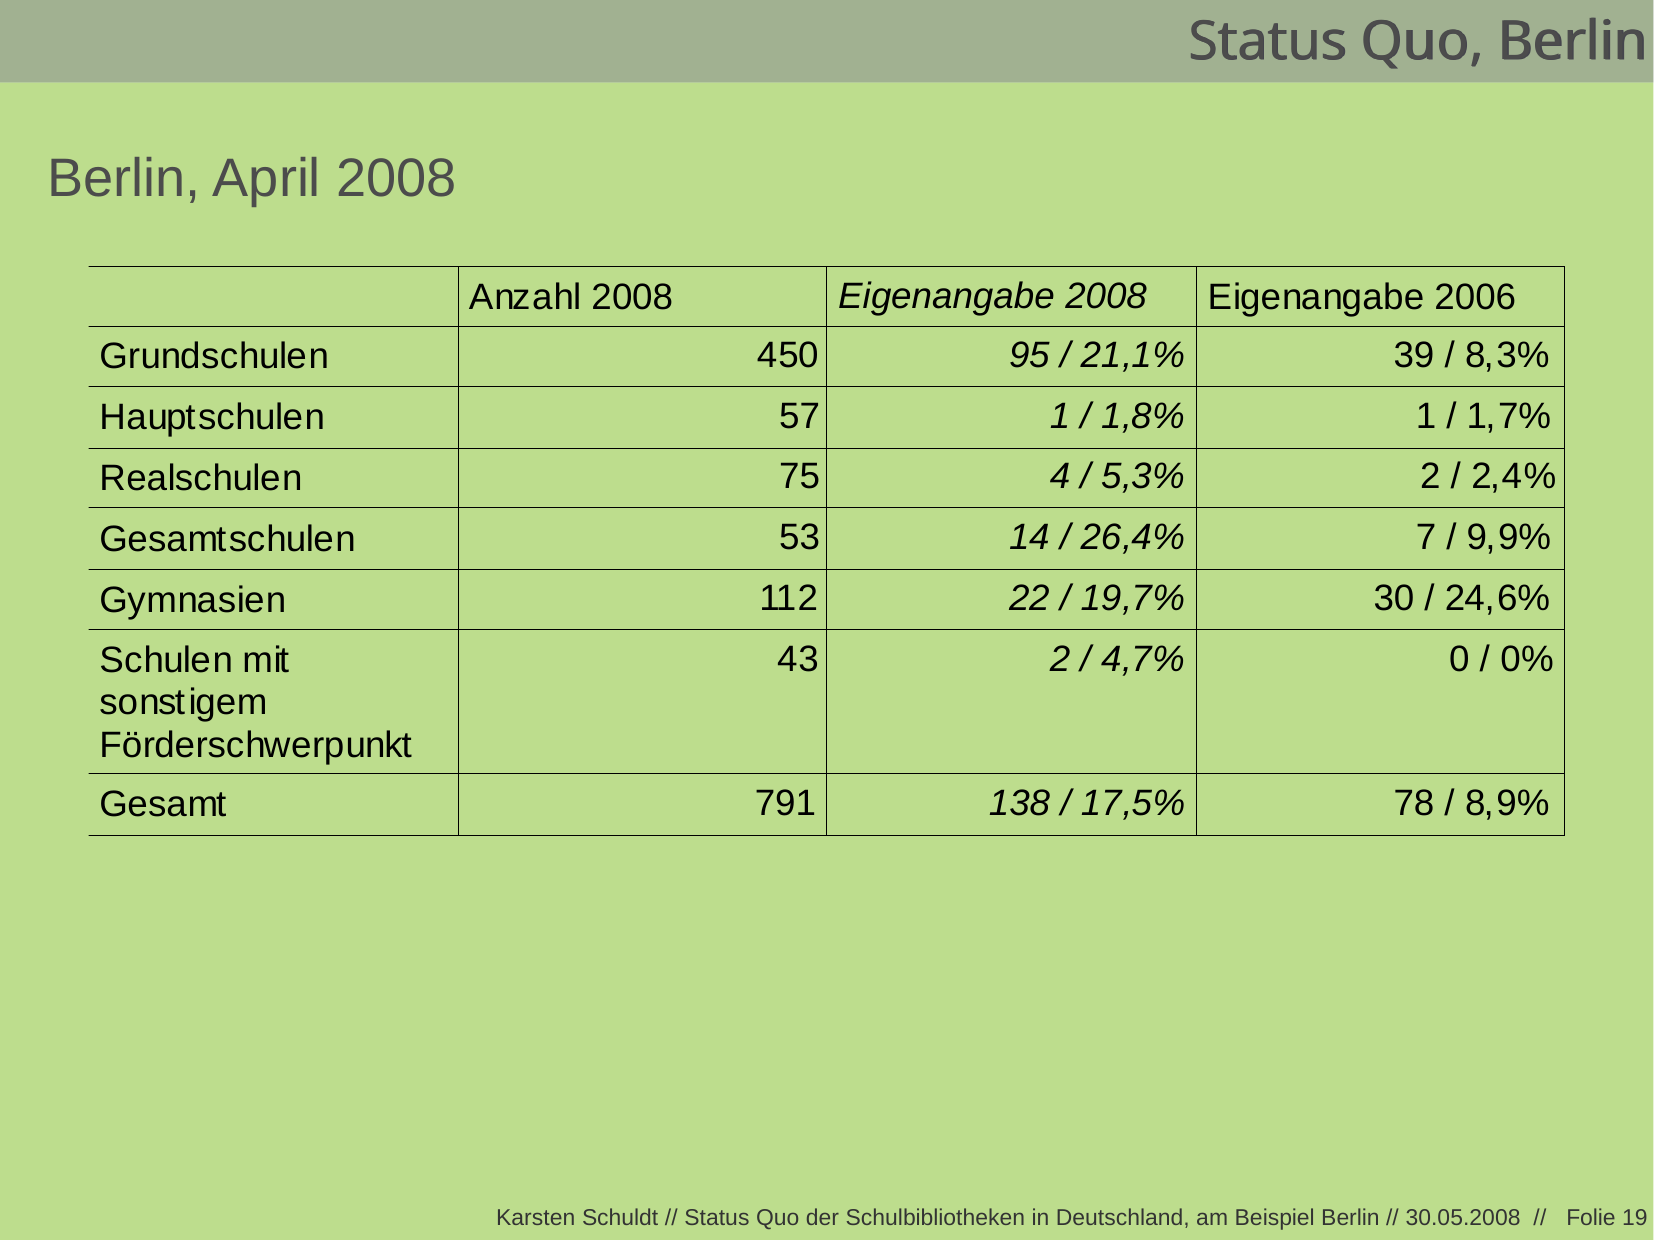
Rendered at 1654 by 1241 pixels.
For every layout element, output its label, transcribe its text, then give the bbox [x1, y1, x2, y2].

list Berlin, April 2008 [29, 147, 1625, 1019]
chart [88, 266, 1588, 839]
title Status Quo, Berlin [0, 0, 1654, 83]
